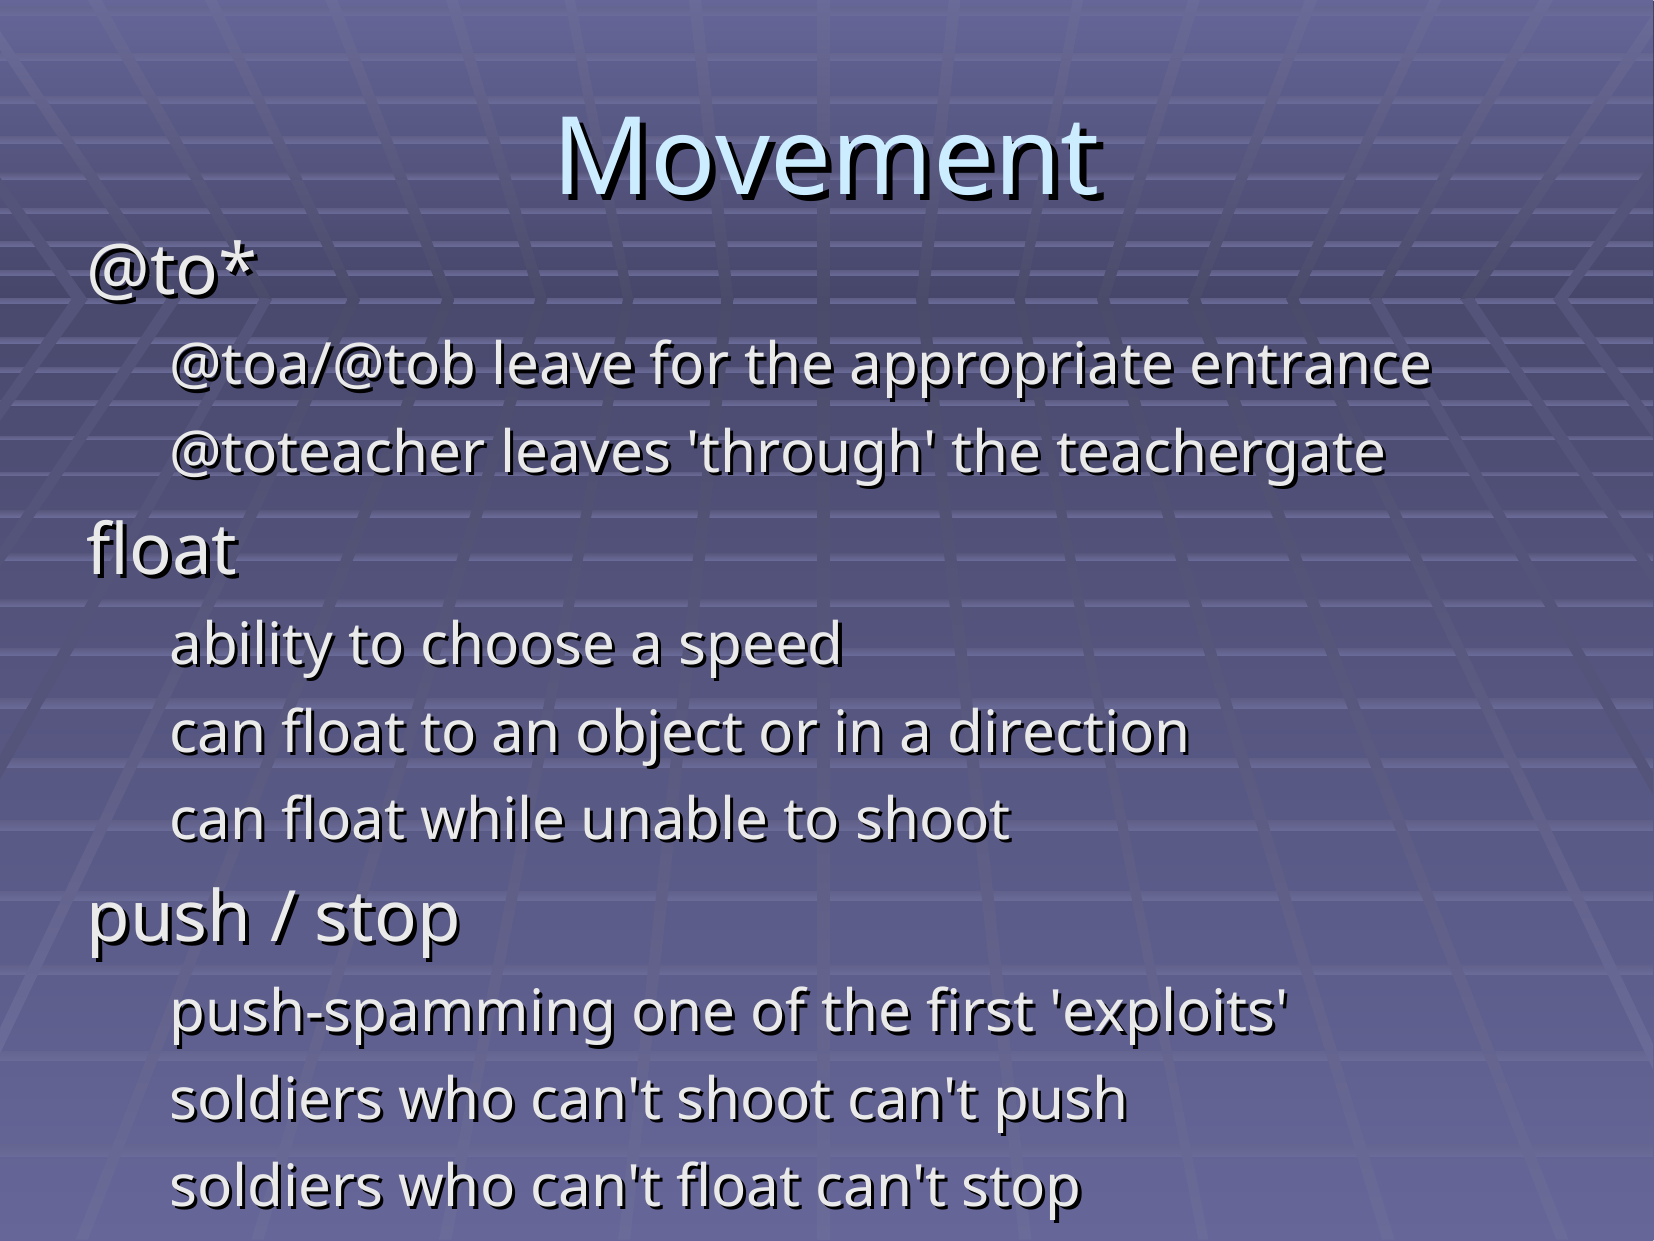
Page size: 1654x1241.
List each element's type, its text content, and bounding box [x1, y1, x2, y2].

title Movement [82, 56, 1571, 249]
list @to* @toa/@tob leave for the appropriate entrance @toteacher leaves 'through' the teachergate float ability to choose a speed can float to an object or in a direction can float while unable to shoot push / stop push-spamming one of the first 'exploits' soldiers who can't shoot can't push soldiers who can't float can't stop [86, 225, 1576, 1221]
